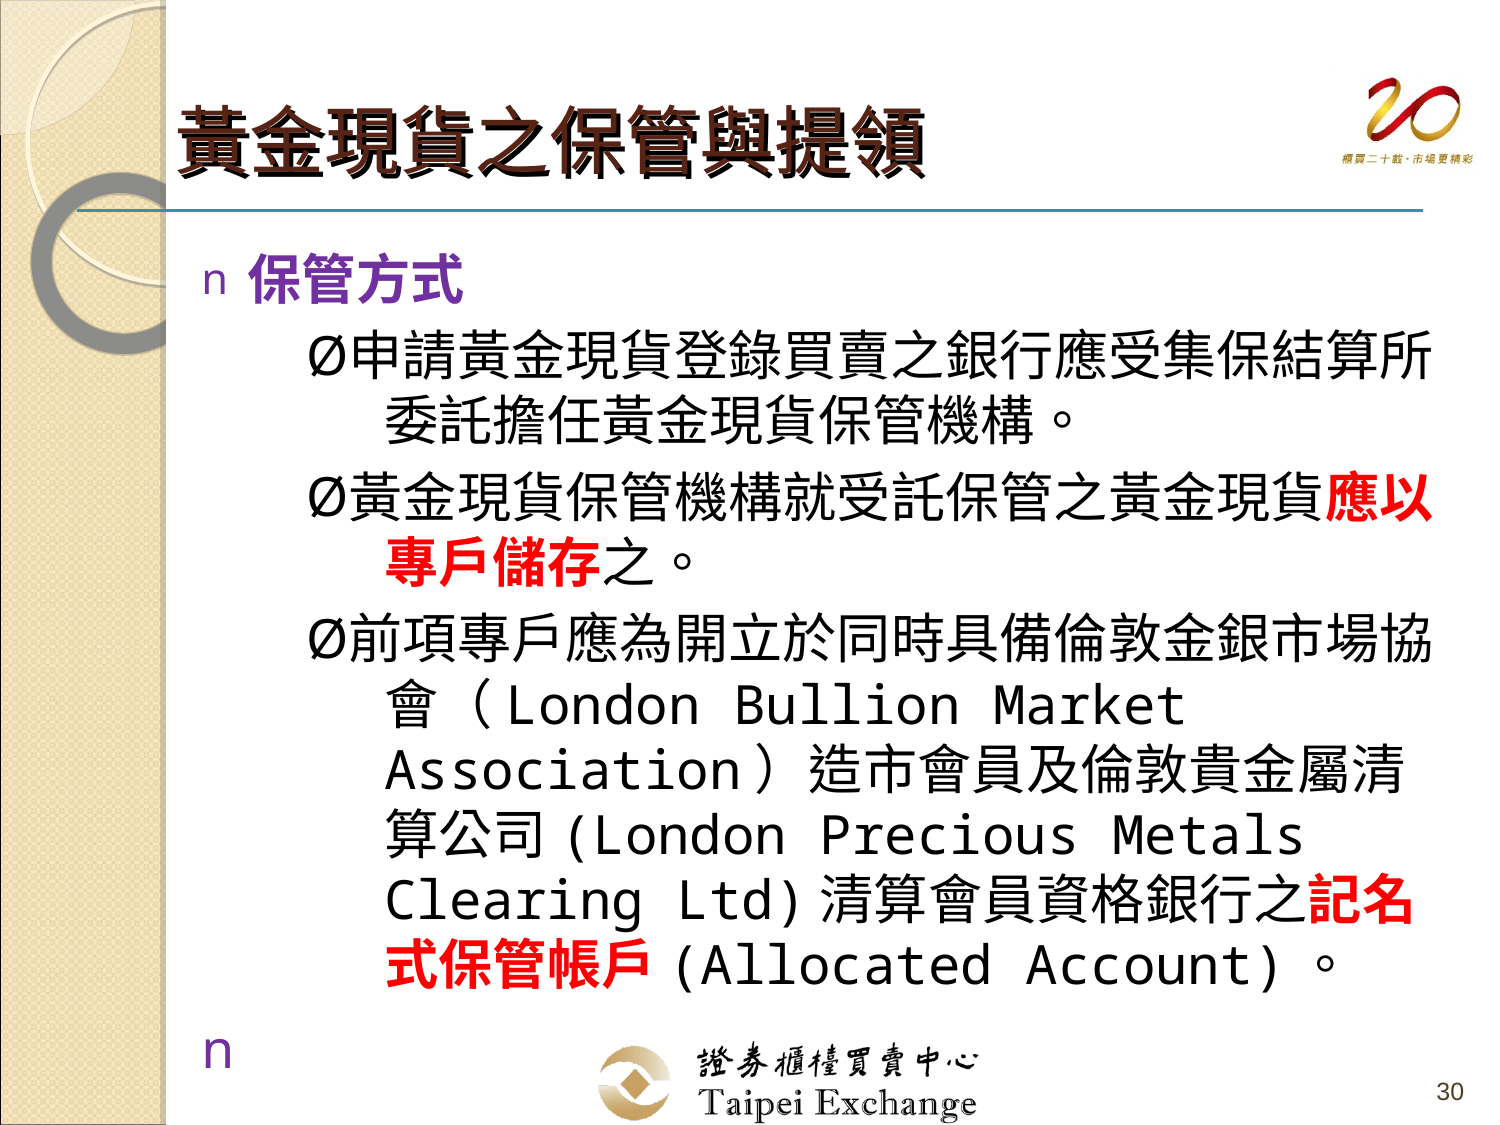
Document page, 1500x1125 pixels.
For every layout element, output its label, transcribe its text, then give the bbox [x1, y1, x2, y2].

list 保管方式 申請黃金現貨登錄買賣之銀行應受集保結算所委託擔任黃金現貨保管機構。 黃金現貨保管機構就受託保管之黃金現貨應以專戶儲存之。 前項專戶應為開立於同時具備倫敦金銀市場協會（London Bullion Market Association）造市會員及倫敦貴金屬清算公司(London Precious Metals Clearing Ltd)清算會員資格銀行之記名式保管帳戶(Allocated Account)。 [159, 237, 1466, 1026]
title 黃金現貨之保管與提領 [159, 45, 1466, 233]
text_box [1413, 1034, 1489, 1113]
